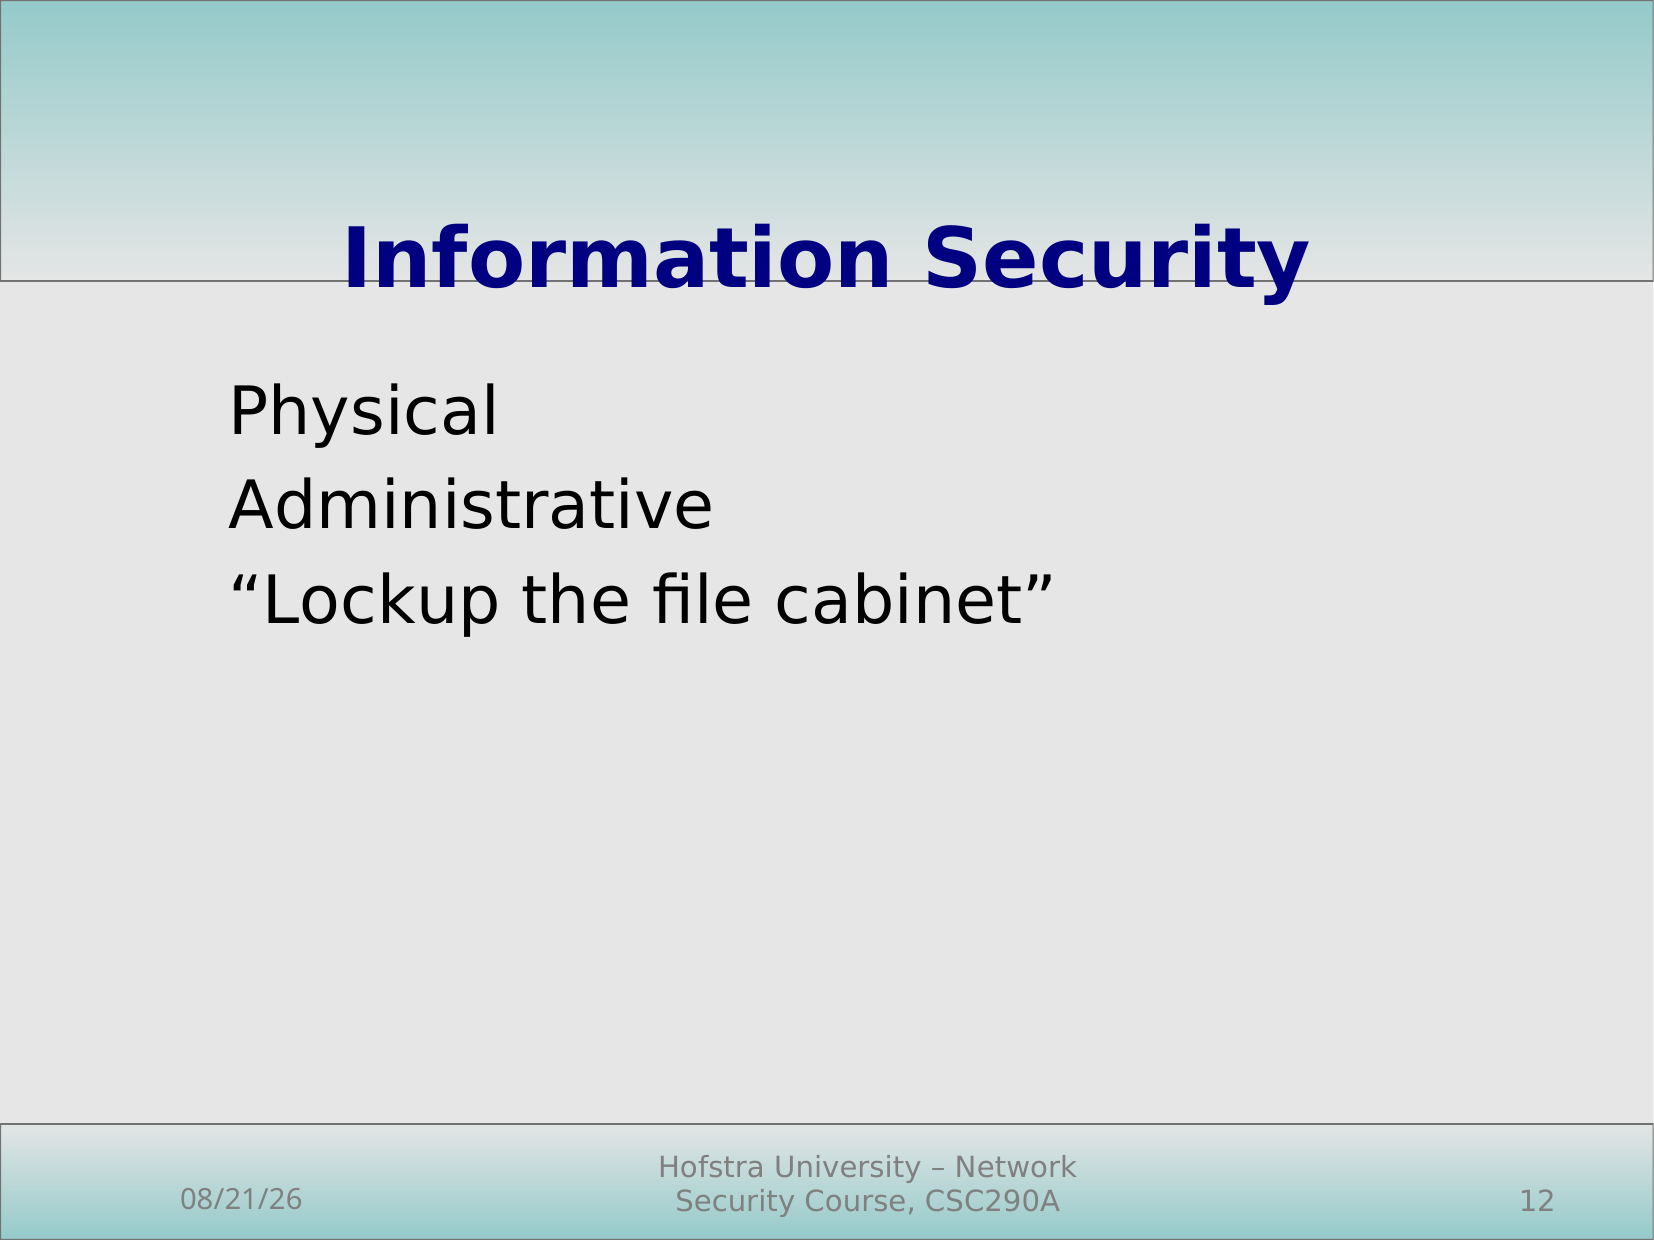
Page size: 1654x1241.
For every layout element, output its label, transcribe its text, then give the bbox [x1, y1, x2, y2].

title Information Security [96, 170, 1557, 316]
list Physical Administrative “Lockup the file cabinet” [213, 364, 1620, 848]
